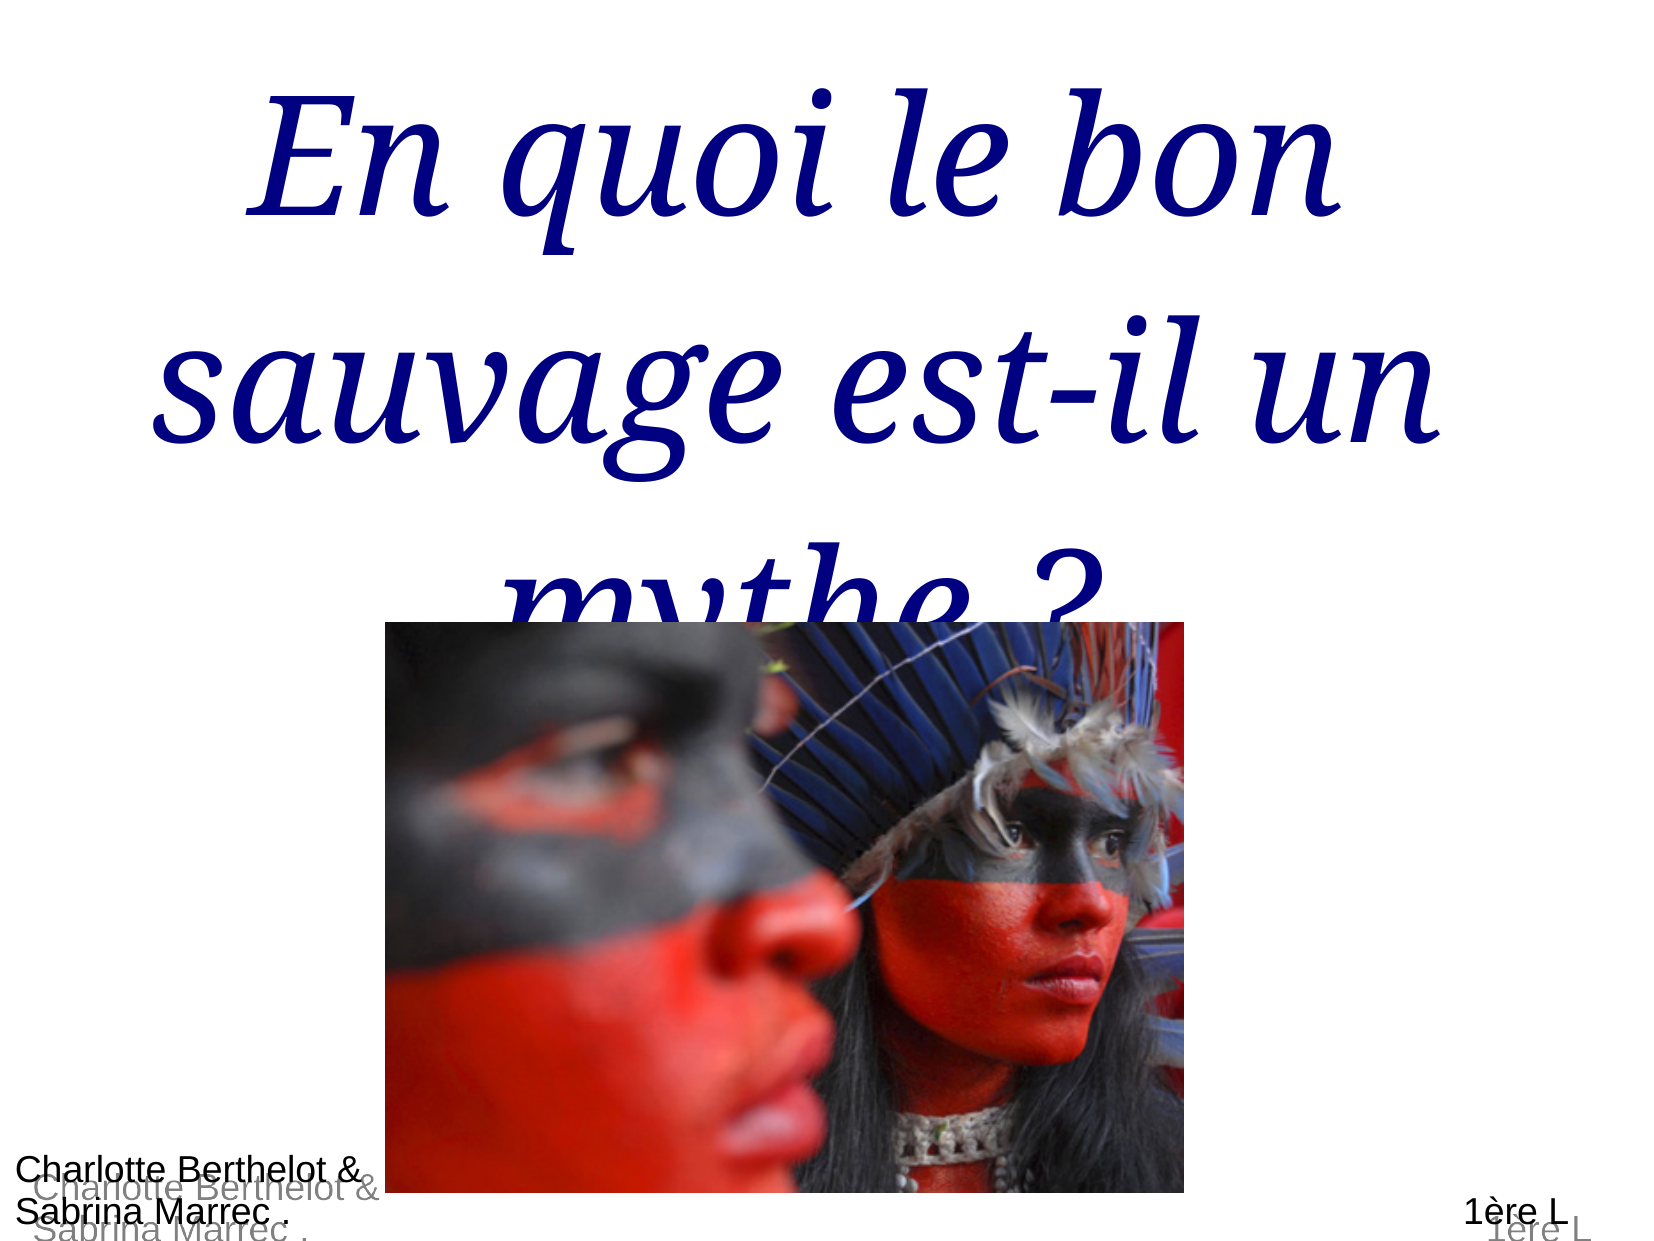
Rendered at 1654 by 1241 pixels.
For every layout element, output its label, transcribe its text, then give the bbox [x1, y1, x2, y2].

picture [385, 622, 1184, 1141]
text_box En quoi le bon sauvage est-il un mythe ? [0, 29, 1625, 613]
text_box Charlotte Berthelot & Sabrina Marrec . 1ère L [0, 1141, 1654, 1241]
